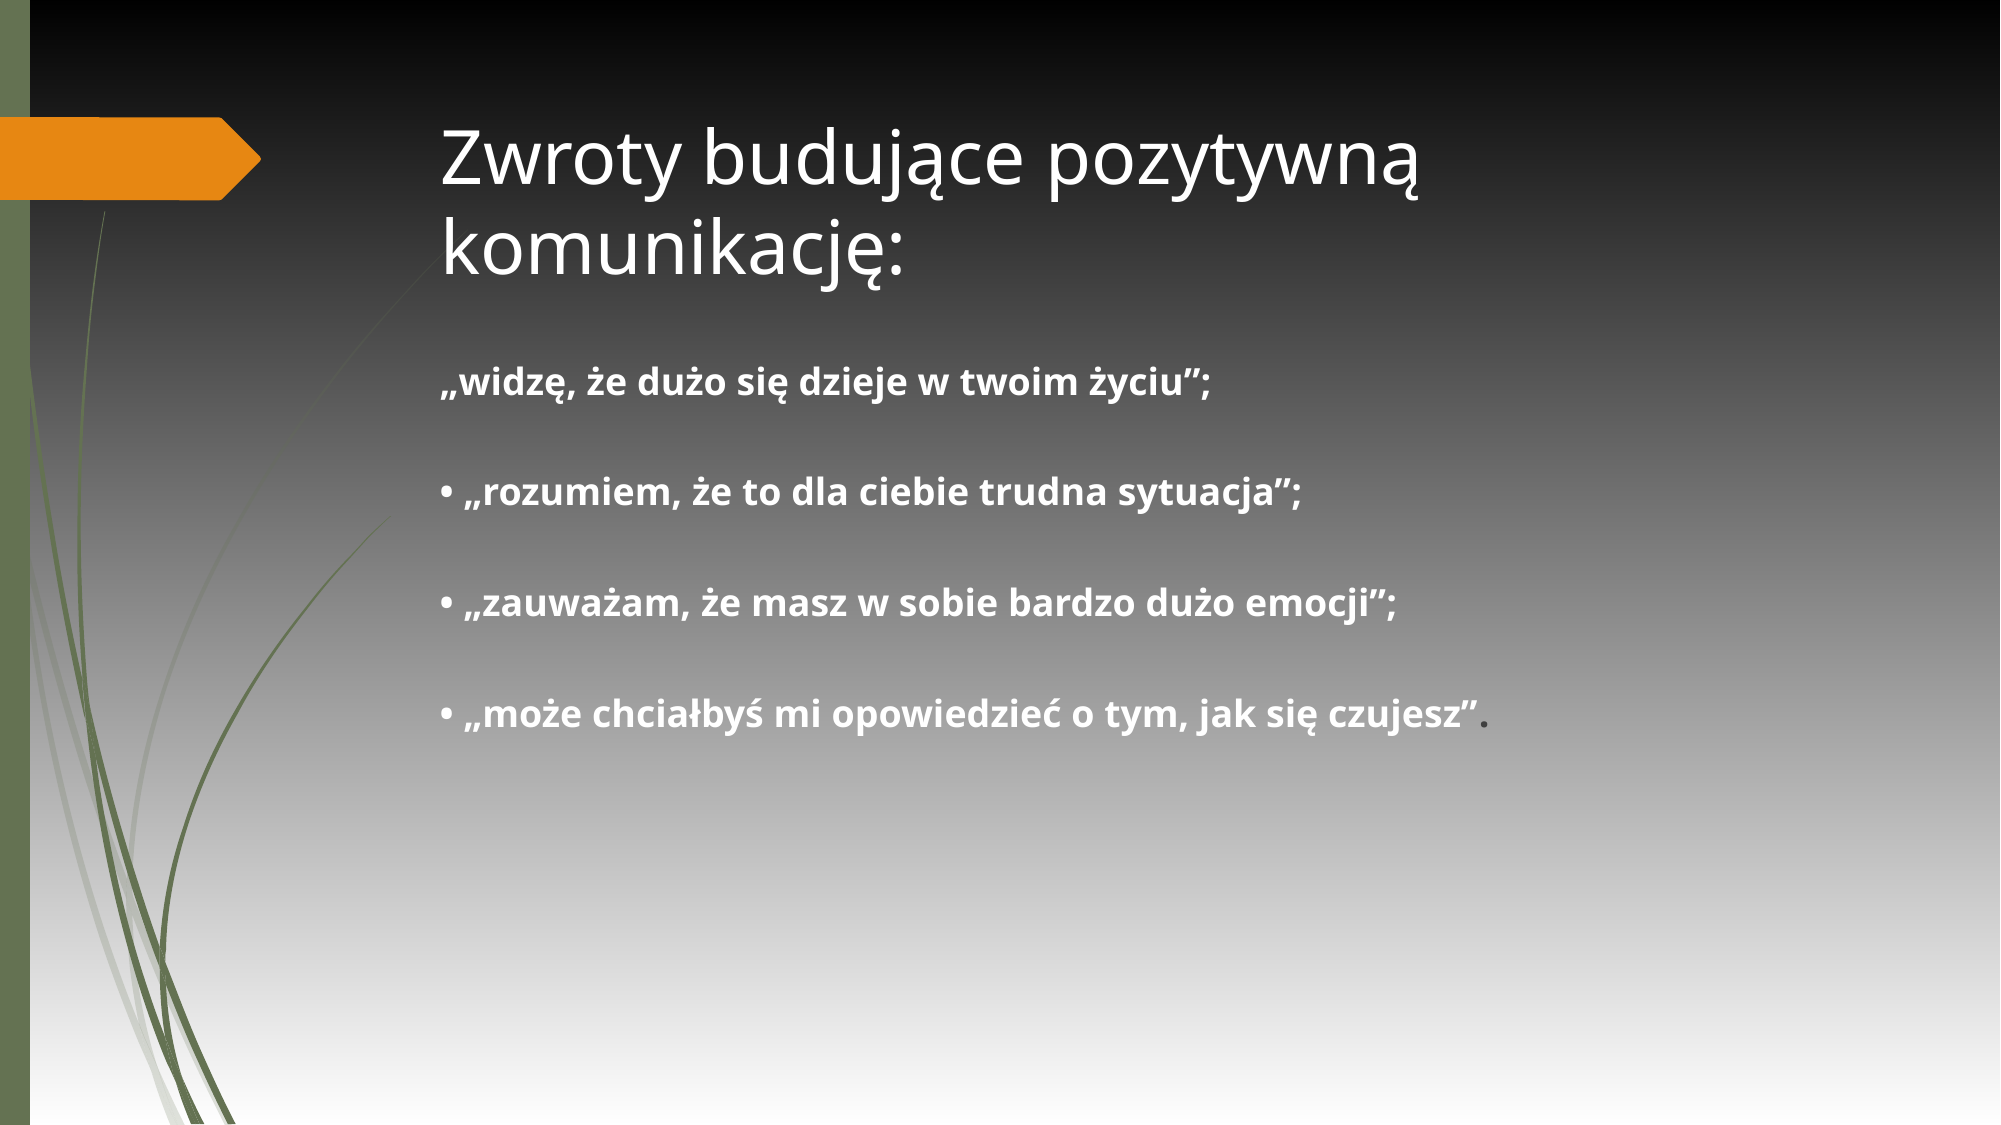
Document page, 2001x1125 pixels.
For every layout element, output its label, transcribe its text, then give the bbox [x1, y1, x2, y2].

title Zwroty budujące pozytywną komunikację: [425, 102, 1888, 313]
list „widzę, że dużo się dzieje w twoim życiu”; • „rozumiem, że to dla ciebie trudna sytuacja”; • „zauważam, że masz w sobie bardzo dużo emocji”; • „może chciałbyś mi opowiedzieć o tym, jak się czujesz”. [424, 350, 1888, 970]
